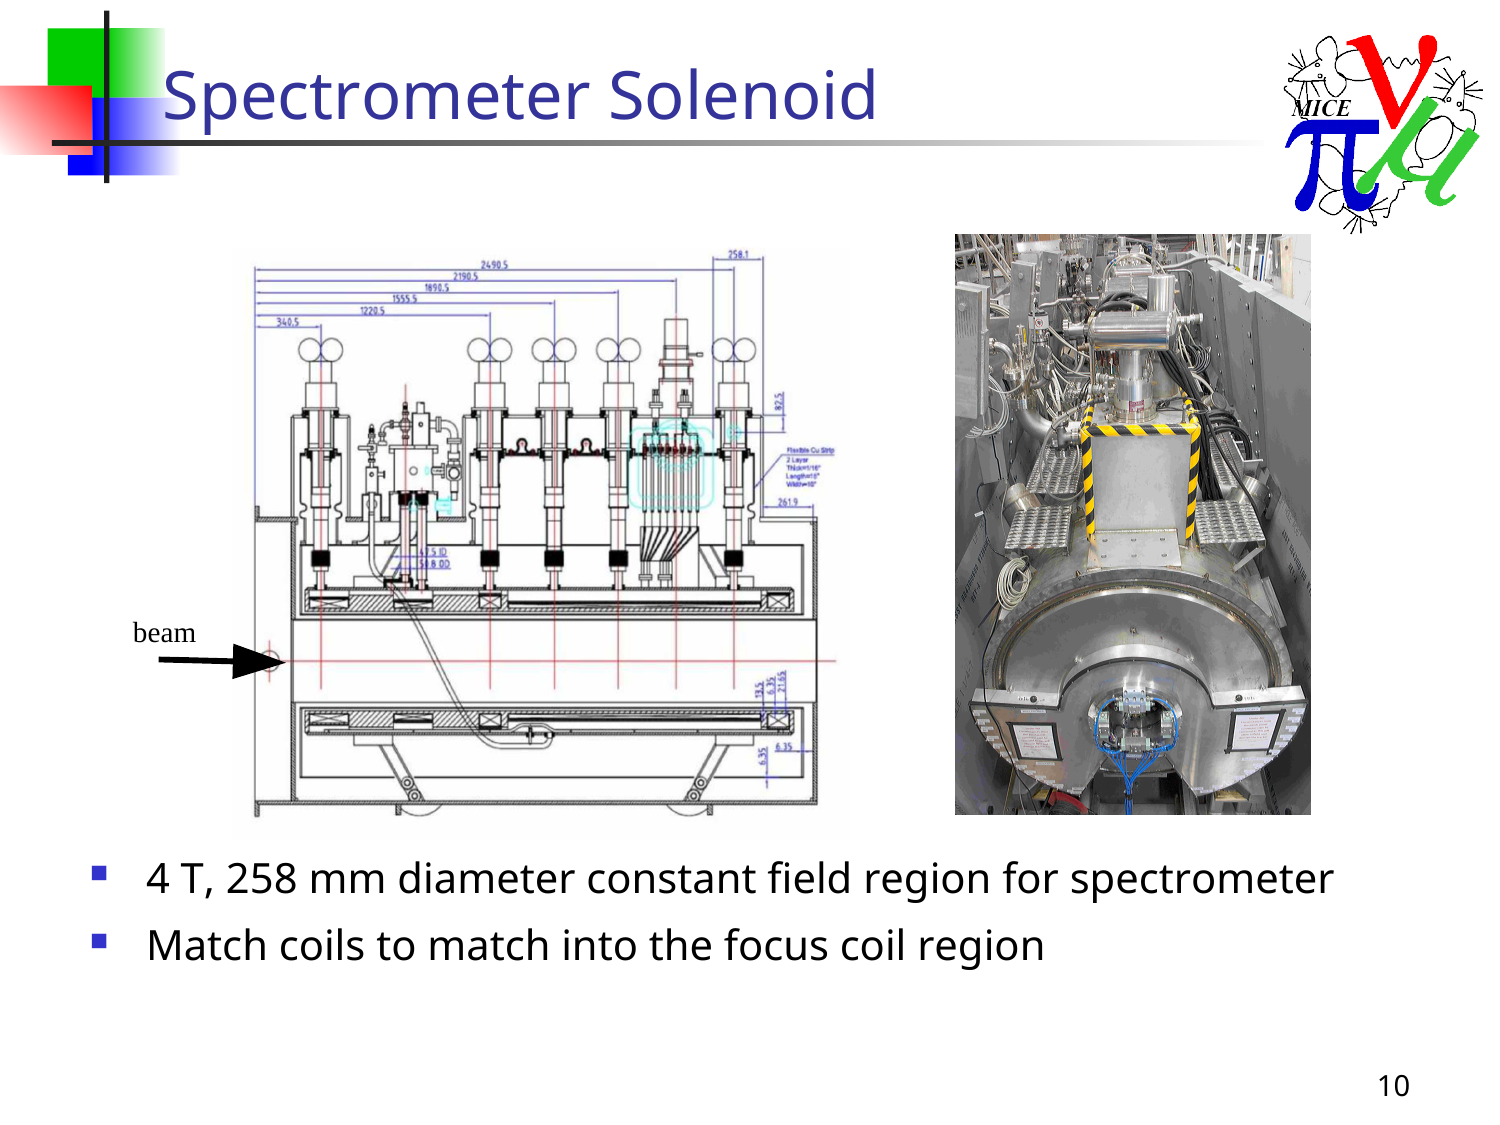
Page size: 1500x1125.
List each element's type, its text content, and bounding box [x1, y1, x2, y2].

title Spectrometer Solenoid [162, 0, 1441, 188]
picture [955, 5, 1500, 815]
picture [221, 220, 849, 840]
list 4 T, 258 mm diameter constant field region for spectrometer Match coils to match into the focus coil region [75, 840, 1447, 1125]
text_box beam [118, 608, 232, 657]
